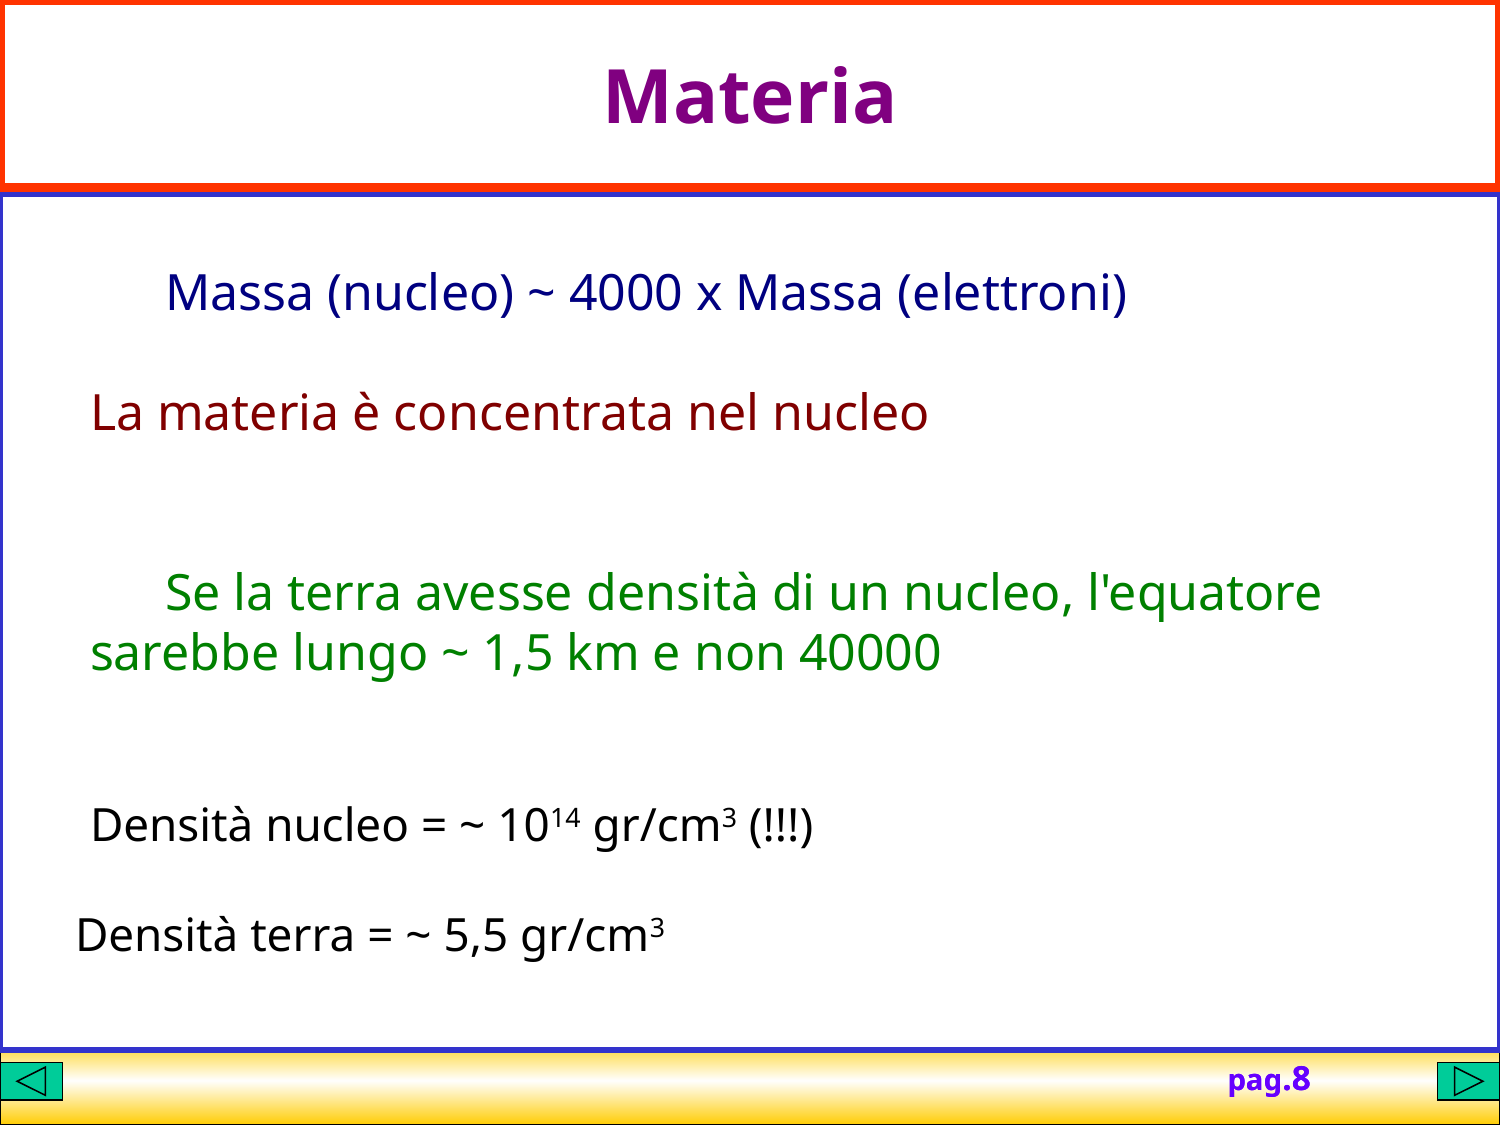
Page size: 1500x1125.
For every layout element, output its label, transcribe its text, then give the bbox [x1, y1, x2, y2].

text_box pag.<number> [1212, 1053, 1413, 1125]
text_box Massa (nucleo) ~ 4000 x Massa (elettroni) La materia è concentrata nel nucleo Se la terra avesse densità di un nucleo, l'equatore sarebbe lungo ~ 1,5 km e non 40000 Densità nucleo = ~ 1014 gr/cm3 (!!!) Densità terra = ~ 5,5 gr/cm3 [0, 193, 1500, 1051]
title Materia [0, 0, 1500, 188]
